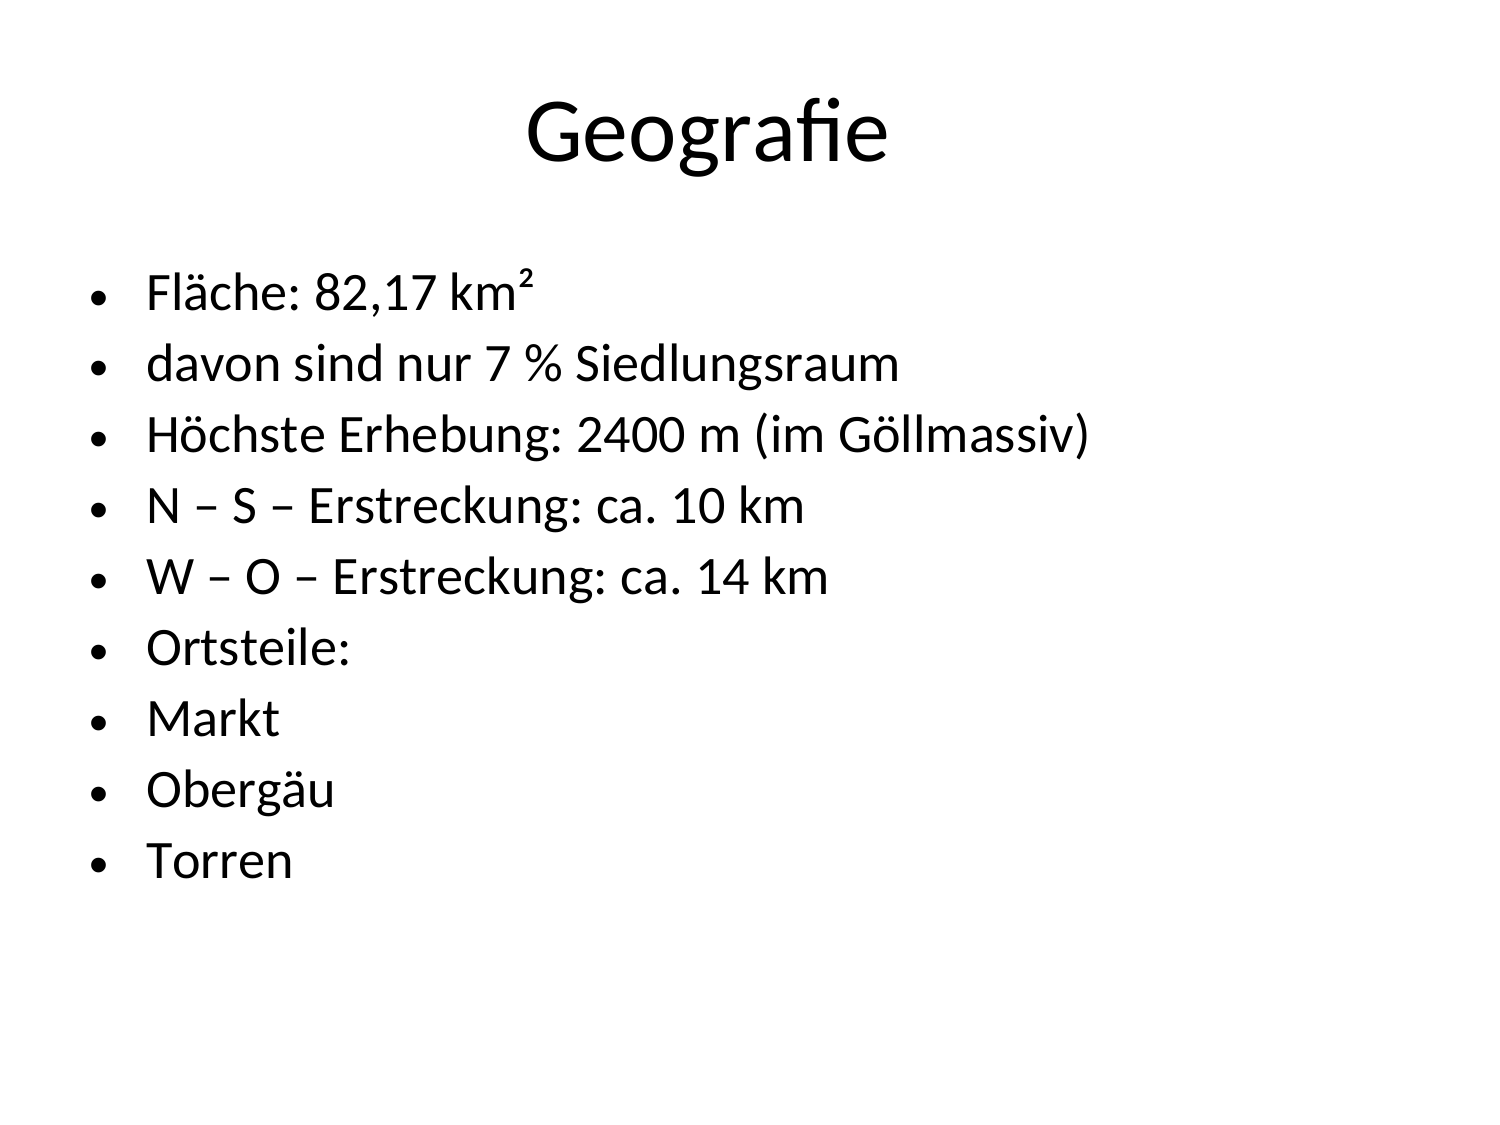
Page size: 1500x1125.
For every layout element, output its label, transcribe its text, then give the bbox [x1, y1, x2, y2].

title Geografie [75, 45, 1426, 233]
list Fläche: 82,17 km² davon sind nur 7 % Siedlungsraum Höchste Erhebung: 2400 m (im Göllmassiv) N – S – Erstreckung: ca. 10 km W – O – Erstreckung: ca. 14 km Ortsteile: Markt Obergäu Torren [75, 262, 1426, 1087]
